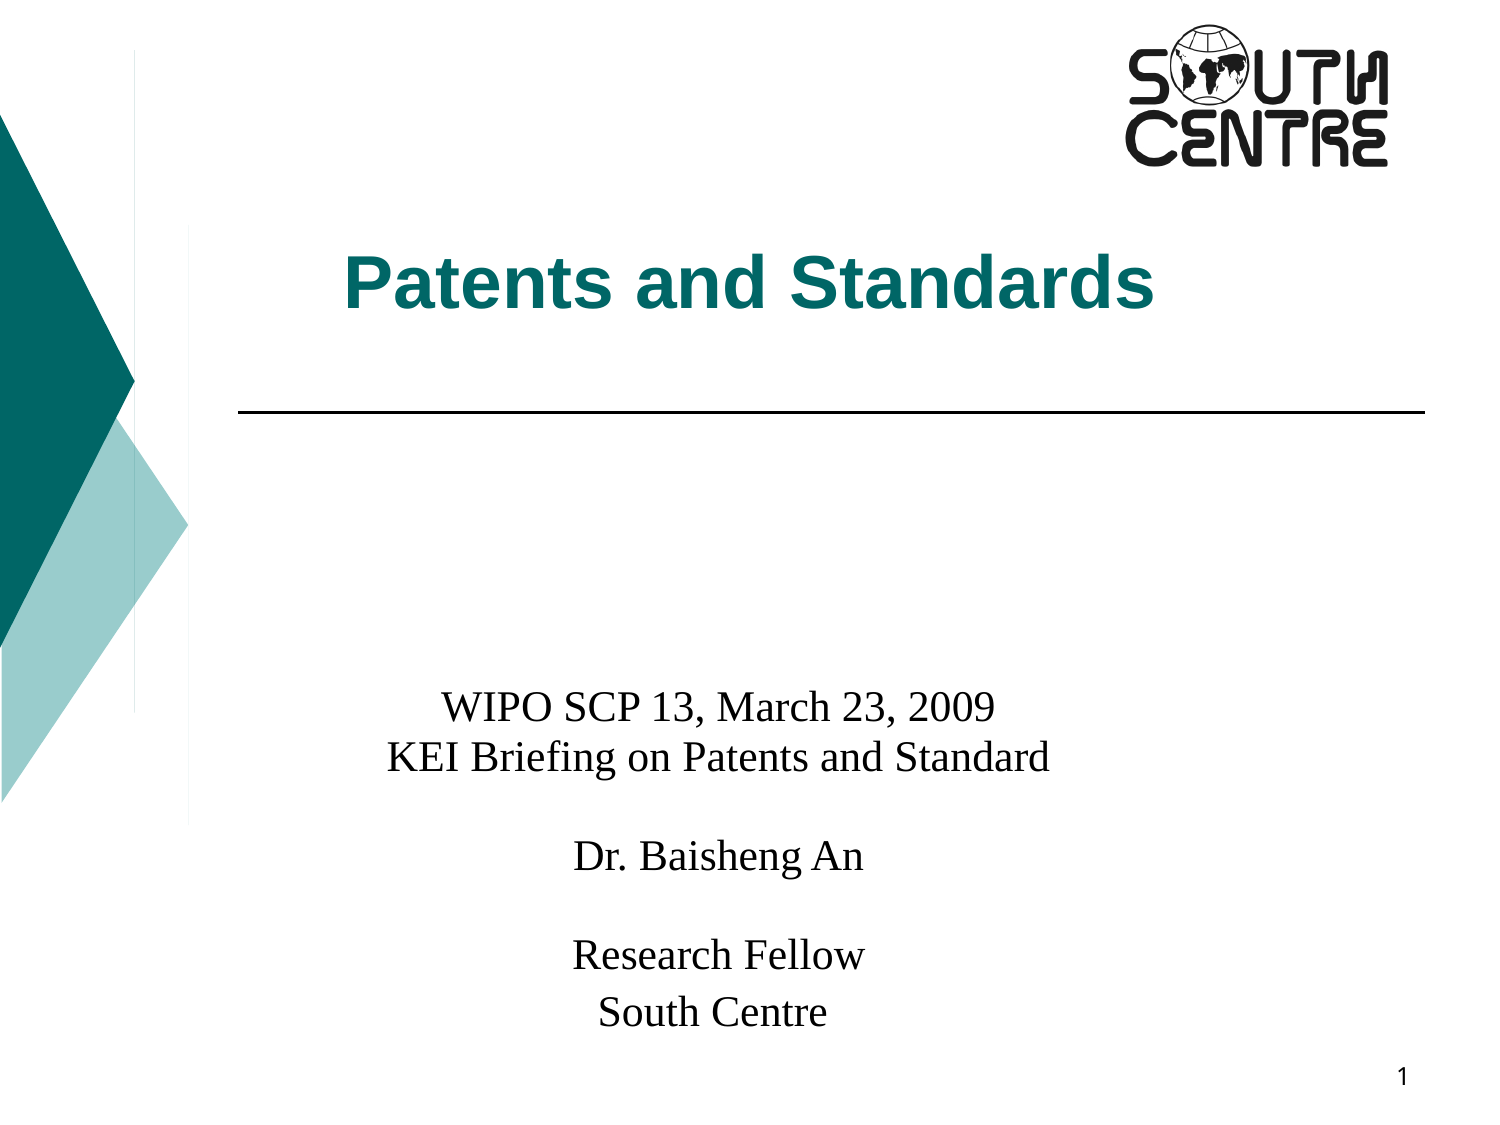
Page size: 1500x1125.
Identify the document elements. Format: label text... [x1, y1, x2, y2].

title Patents and Standards [112, 174, 1388, 417]
subtitle WIPO SCP 13, March 23, 2009 KEI Briefing on Patents and Standard Dr. Baisheng An Research Fellow South Centre [125, 612, 1313, 1033]
picture [1125, 24, 1388, 167]
